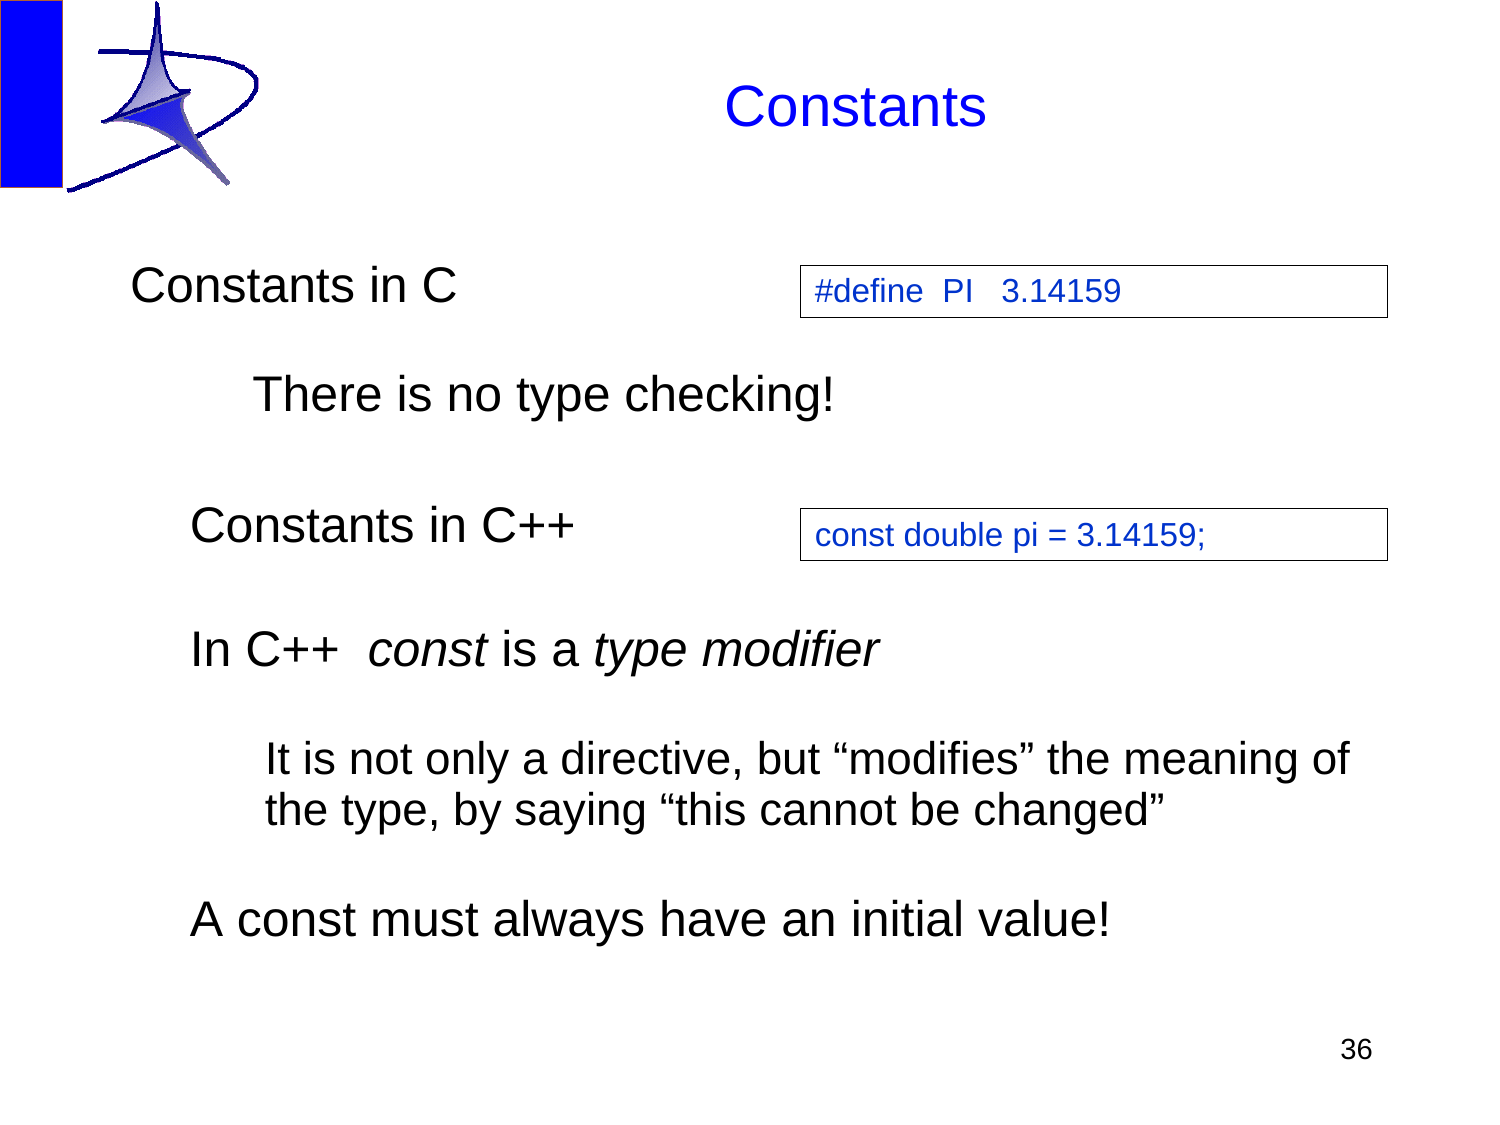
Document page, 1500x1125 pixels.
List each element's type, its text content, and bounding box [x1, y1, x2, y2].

text_box In C++ const is a type modifier It is not only a directive, but “modifies” the meaning of the type, by saying “this cannot be changed” A const must always have an initial value! [174, 613, 1375, 1072]
title Constants [262, 24, 1450, 188]
text_box There is no type checking! [162, 358, 1388, 459]
text_box const double pi = 3.14159; [800, 508, 1388, 561]
text_box Constants in C++ [174, 489, 775, 590]
picture [62, 0, 263, 197]
list Constants in C [112, 249, 742, 362]
text_box #define PI 3.14159 [800, 265, 1388, 318]
